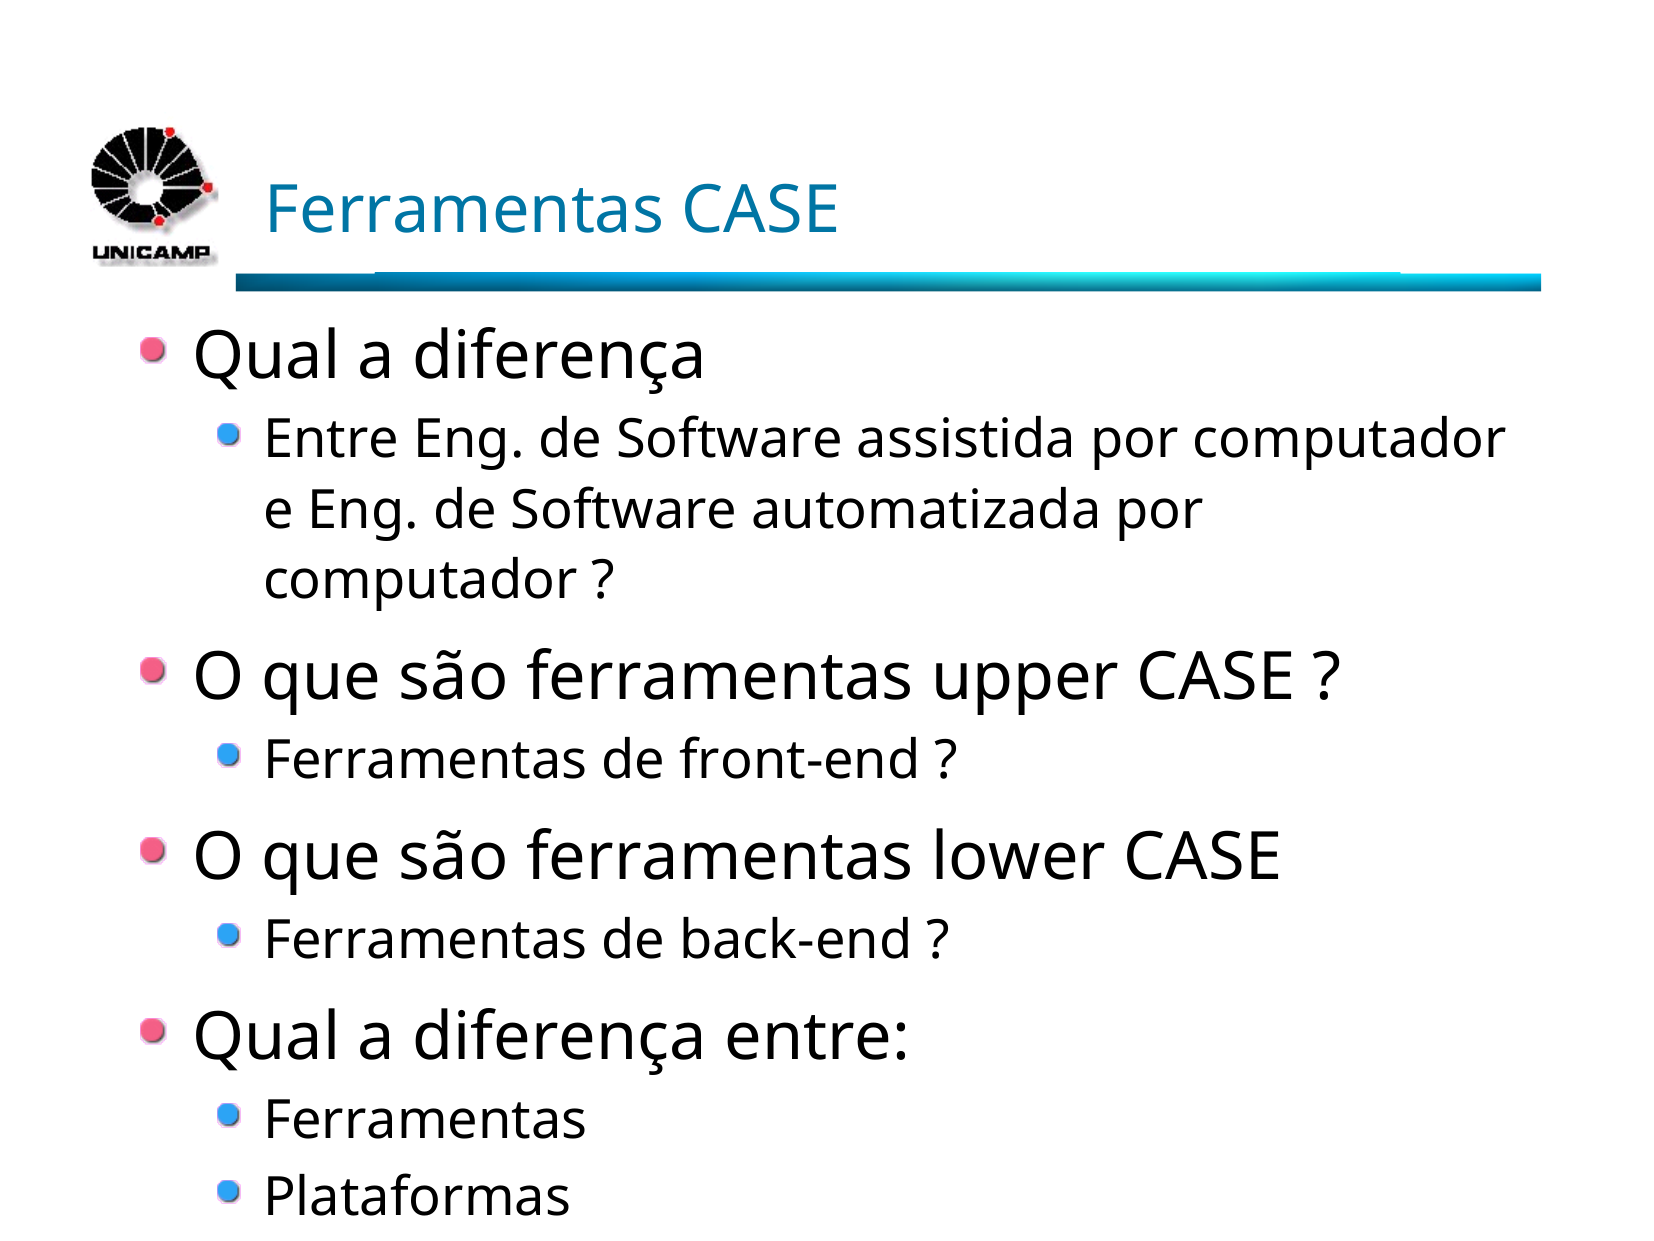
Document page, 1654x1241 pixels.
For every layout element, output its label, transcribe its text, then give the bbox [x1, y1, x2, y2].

picture [216, 1179, 242, 1205]
picture [125, 272, 1654, 295]
title Ferramentas CASE [264, 57, 1534, 250]
list Qual a diferença Entre Eng. de Software assistida por computador e Eng. de Software automatizada por computador ? O que são ferramentas upper CASE ? Ferramentas de front-end ? O que são ferramentas lower CASE Ferramentas de back-end ? Qual a diferença entre: Ferramentas Plataformas Ambientes ? [121, 309, 1534, 1167]
